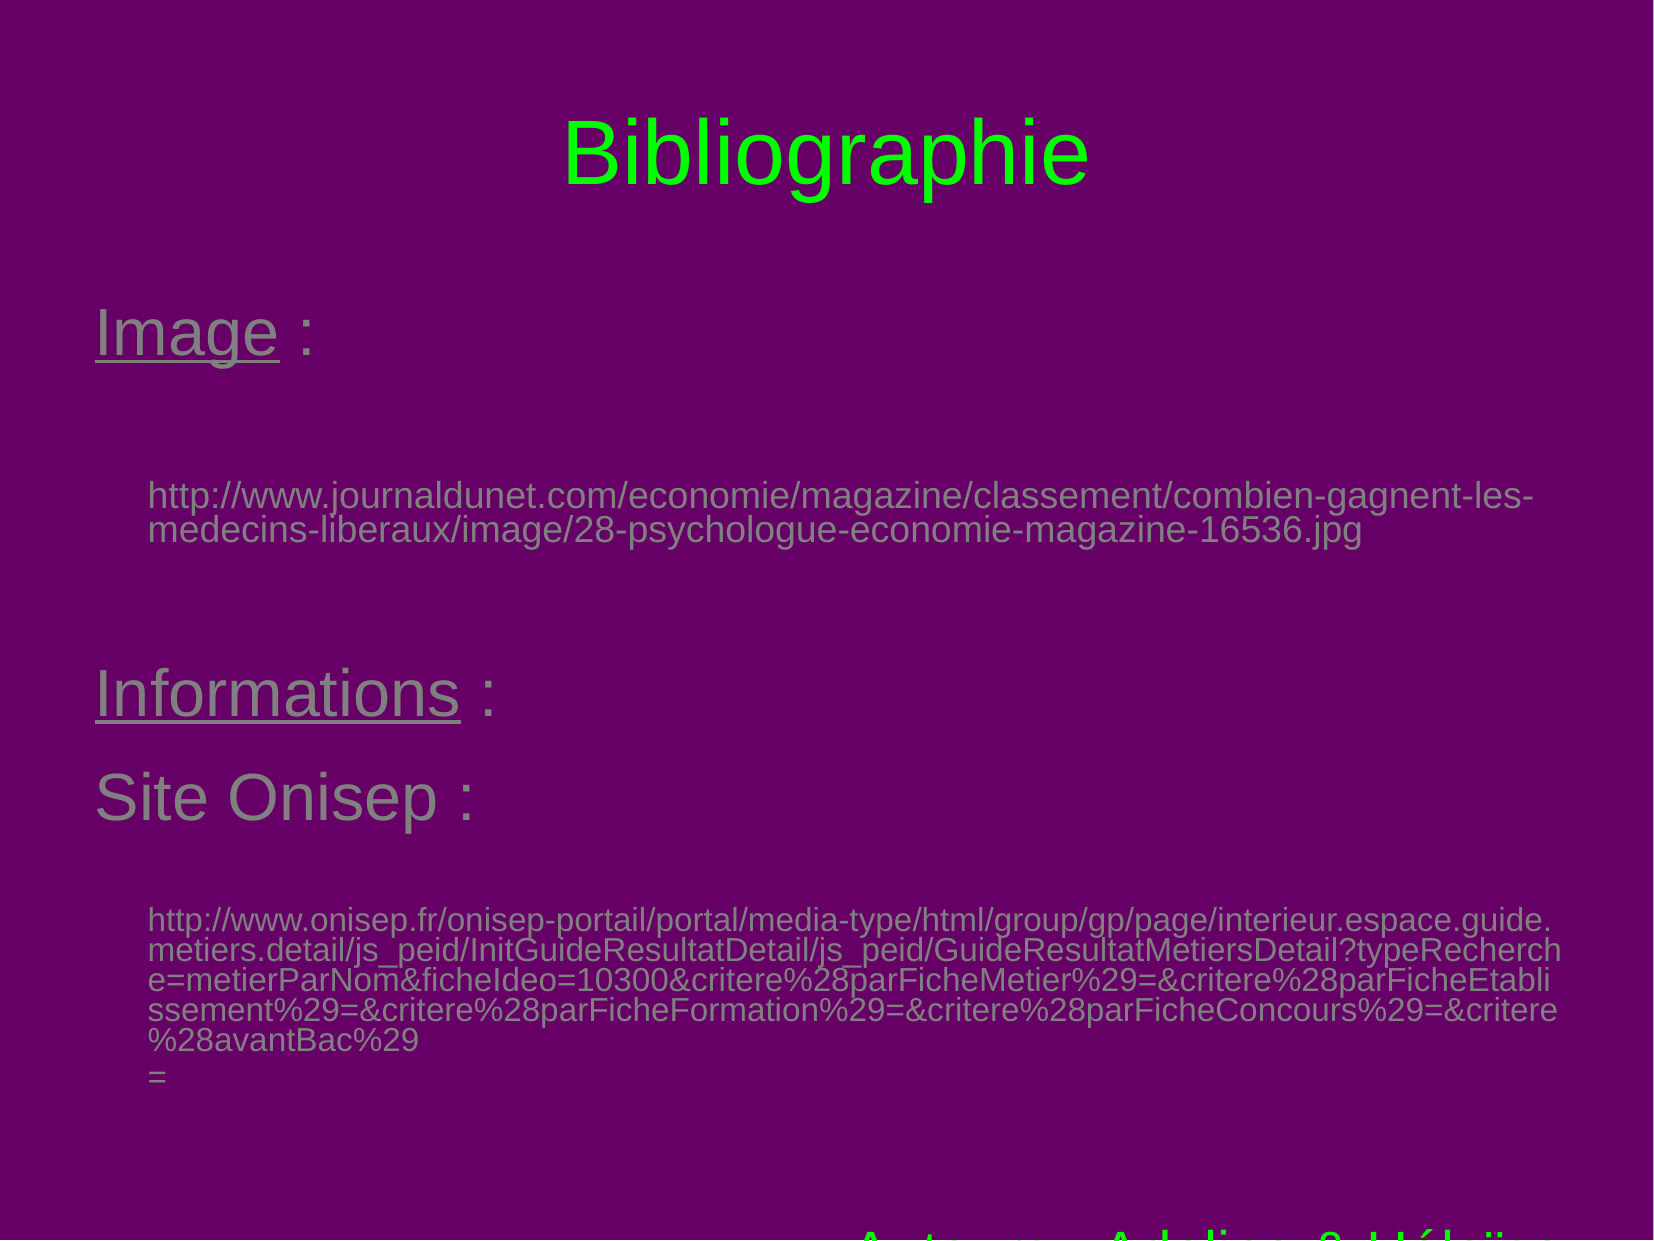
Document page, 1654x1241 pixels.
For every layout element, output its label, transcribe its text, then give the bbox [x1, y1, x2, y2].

list Image : http://www.journaldunet.com/economie/magazine/classement/combien-gagnent-les-medecins-liberaux/image/28-psychologue-economie-magazine-16536.jpg Informations : Site Onisep : http://www.onisep.fr/onisep-portail/portal/media-type/html/group/gp/page/interieur.espace.guide.metiers.detail/js_peid/InitGuideResultatDetail/js_peid/GuideResultatMetiersDetail?typeRecherche=metierParNom&ficheIdeo=10300&critere%28parFicheMetier%29=&critere%28parFicheEtablissement%29=&critere%28parFicheFormation%29=&critere%28parFicheConcours%29=&critere%28avantBac%29= Auteurs : Adeline & Héloïse [76, 295, 1565, 1132]
title Bibliographie [82, 49, 1571, 257]
